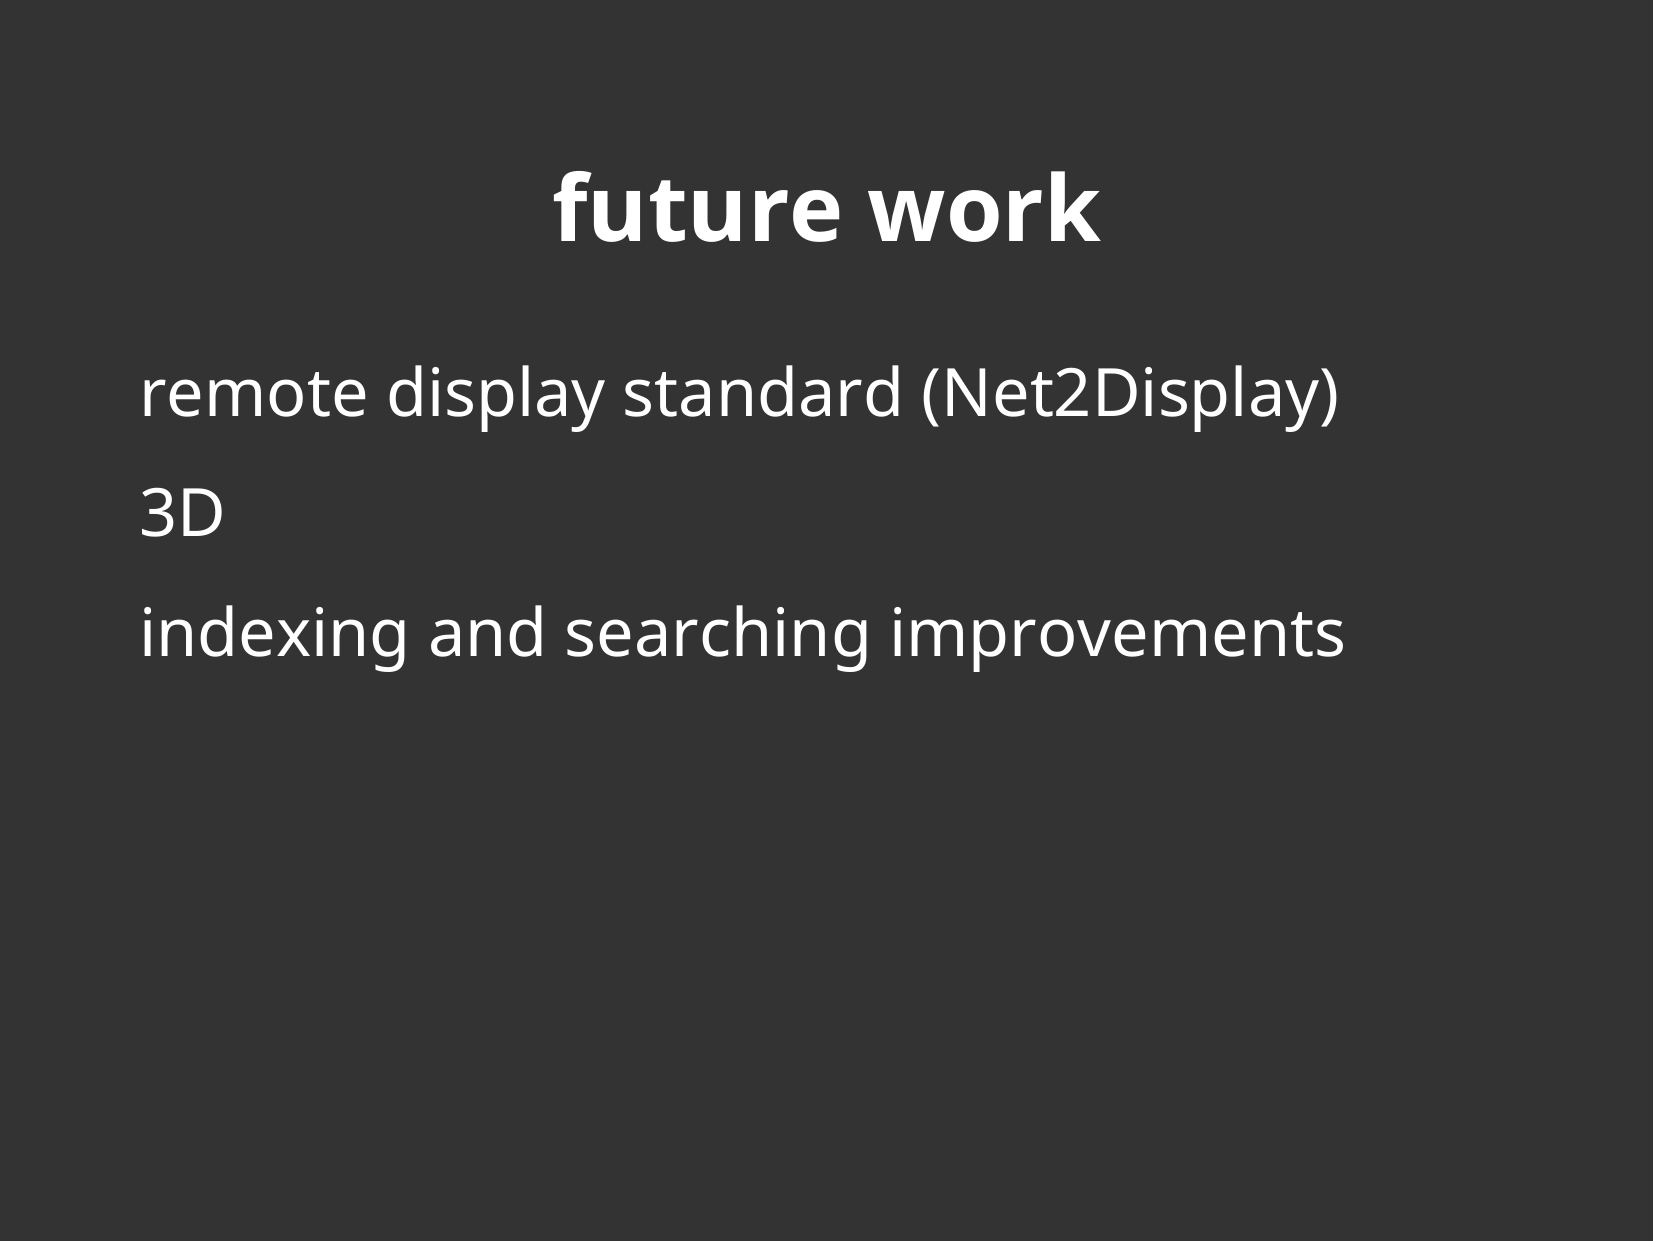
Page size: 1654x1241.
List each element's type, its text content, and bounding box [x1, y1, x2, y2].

title future work [121, 102, 1533, 311]
list remote display standard (Net2Display) 3D indexing and searching improvements [121, 344, 1533, 1146]
